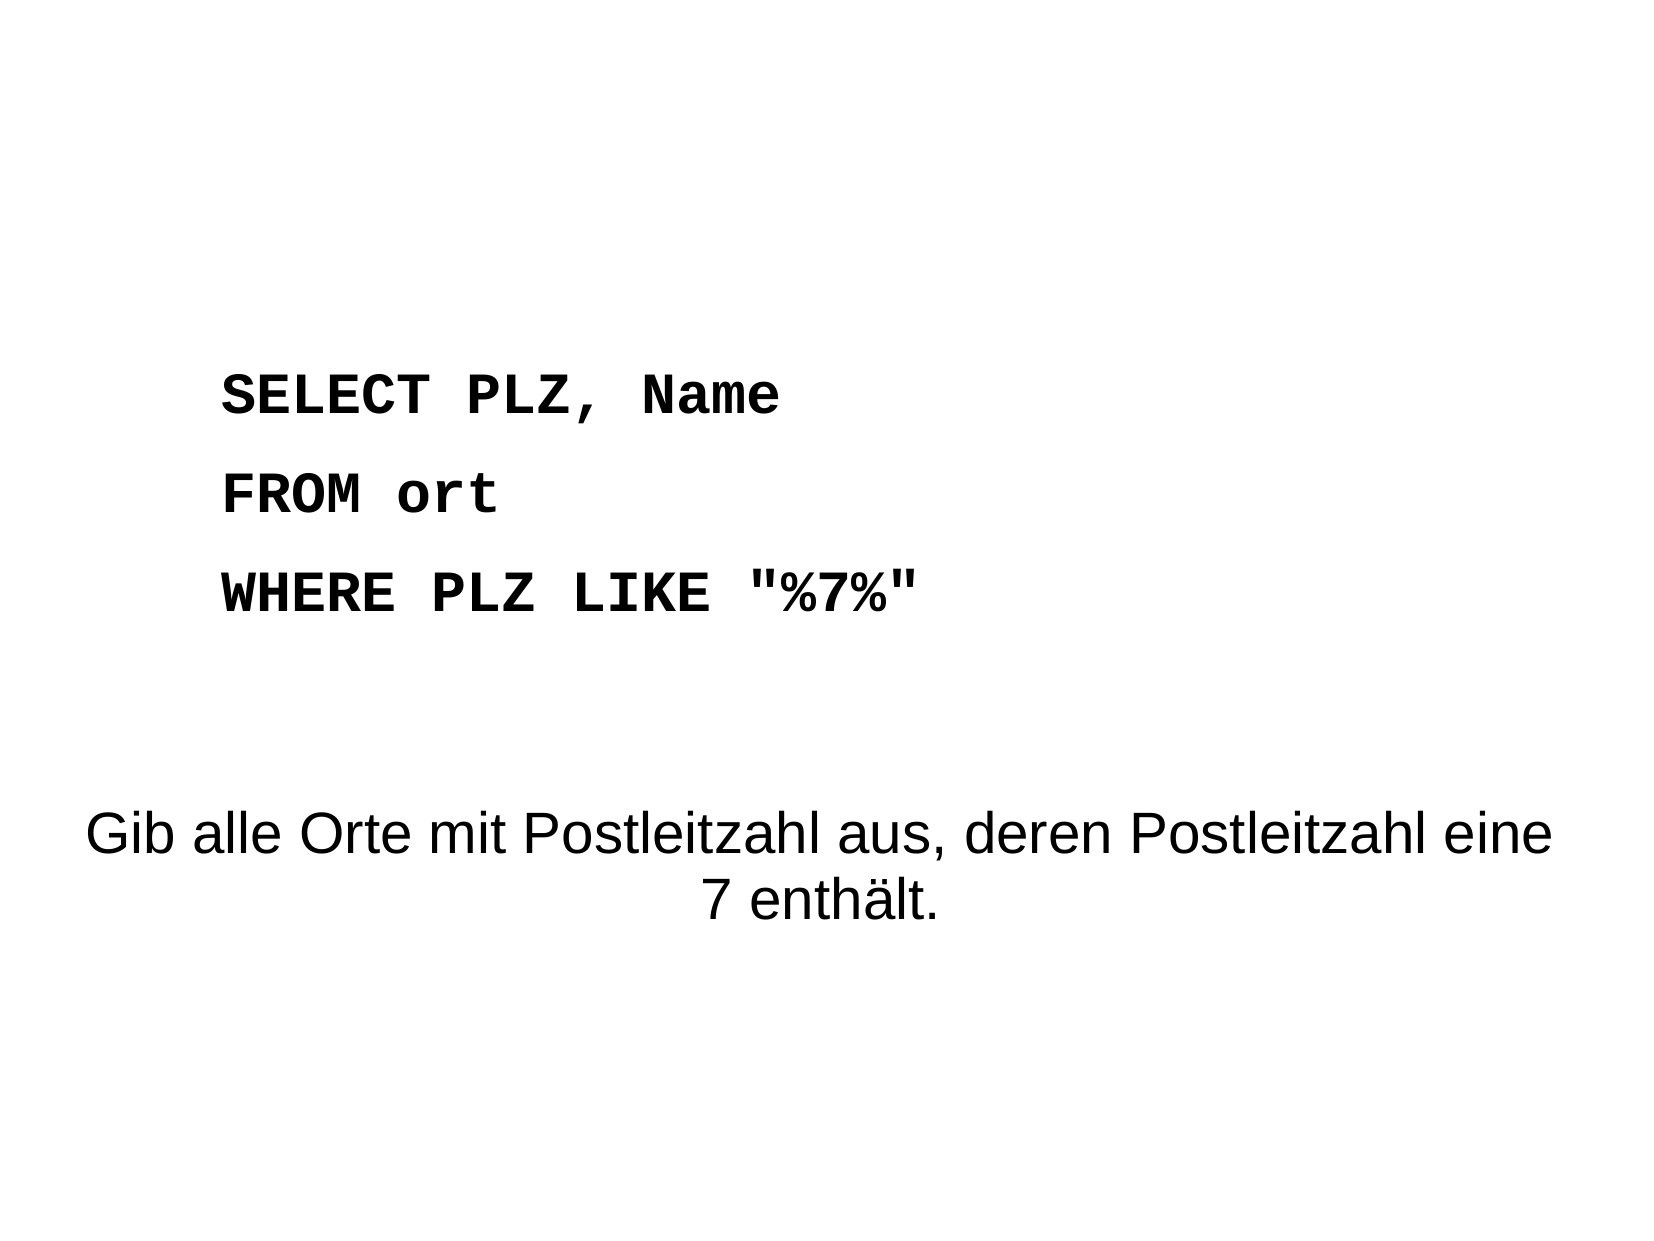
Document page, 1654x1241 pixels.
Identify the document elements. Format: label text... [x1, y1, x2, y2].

title Gib alle Orte mit Postleitzahl aus, deren Postleitzahl eine 7 enthält. [76, 787, 1566, 945]
text_box SELECT PLZ, Name FROM ort WHERE PLZ LIKE "%7%" [206, 324, 1565, 606]
